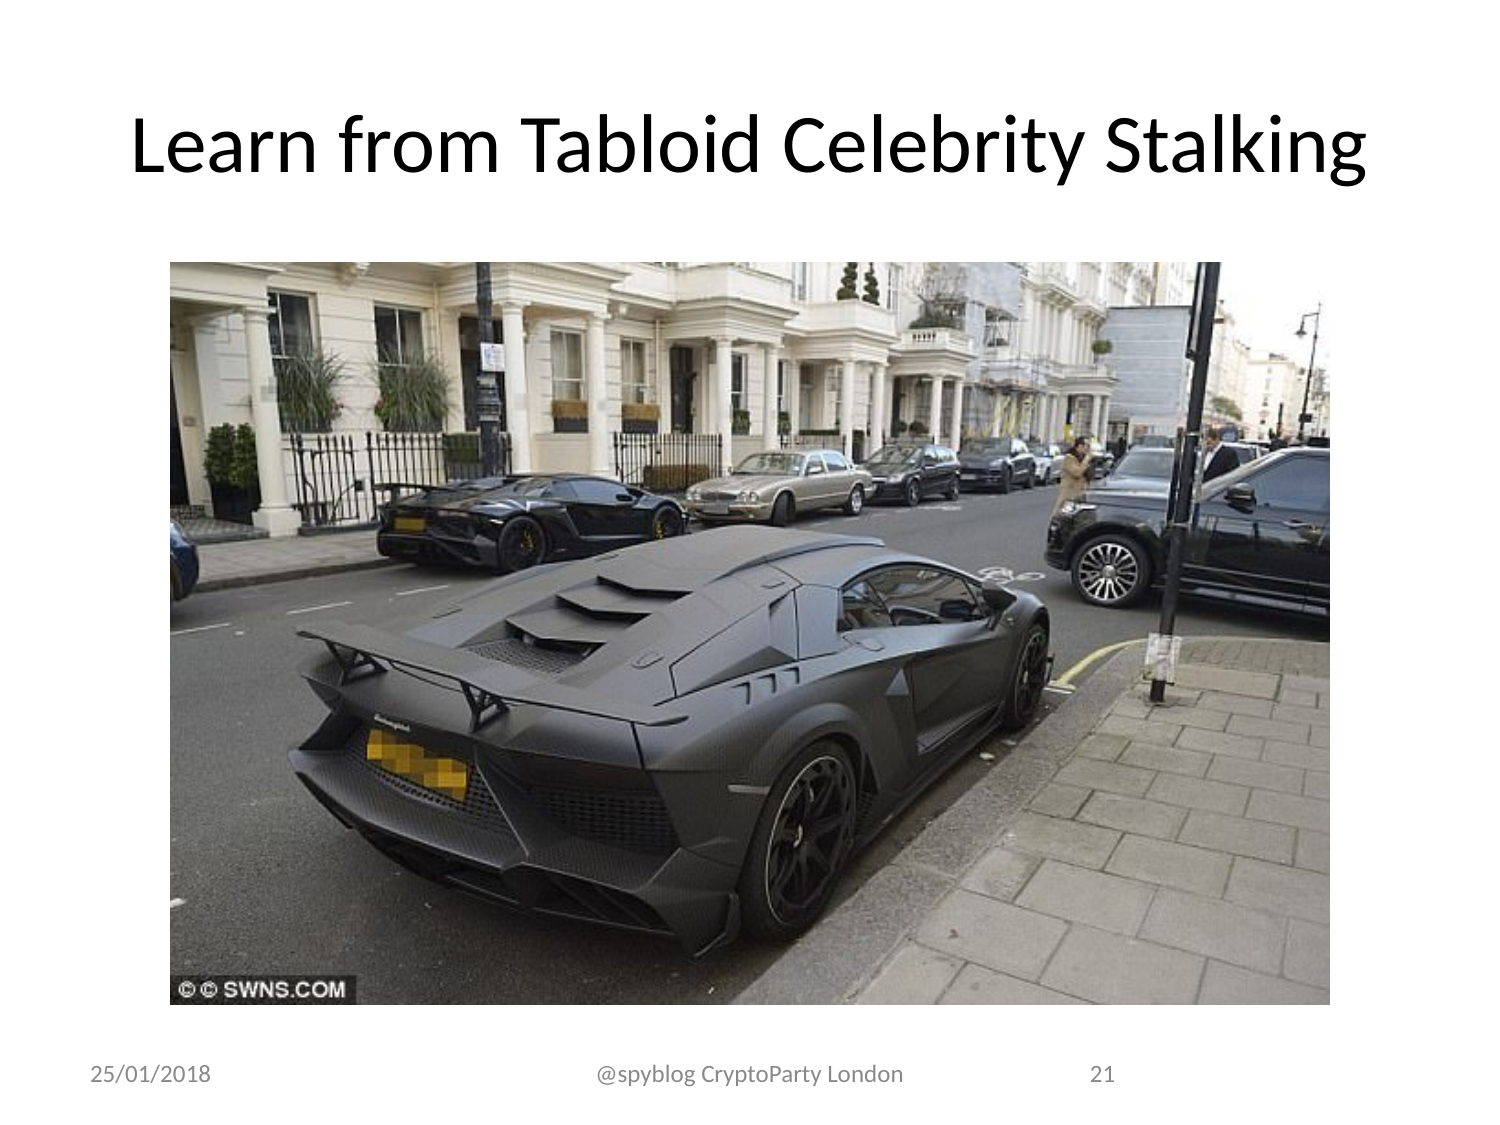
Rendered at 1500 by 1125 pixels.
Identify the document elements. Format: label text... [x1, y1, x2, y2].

text_box ‹#› [1074, 1042, 1426, 1103]
title Learn from Tabloid Celebrity Stalking [75, 45, 1426, 233]
text_box @spyblog CryptoParty London [512, 1042, 988, 1103]
text_box 25/01/2018 [75, 1042, 426, 1103]
picture [170, 262, 1330, 1005]
